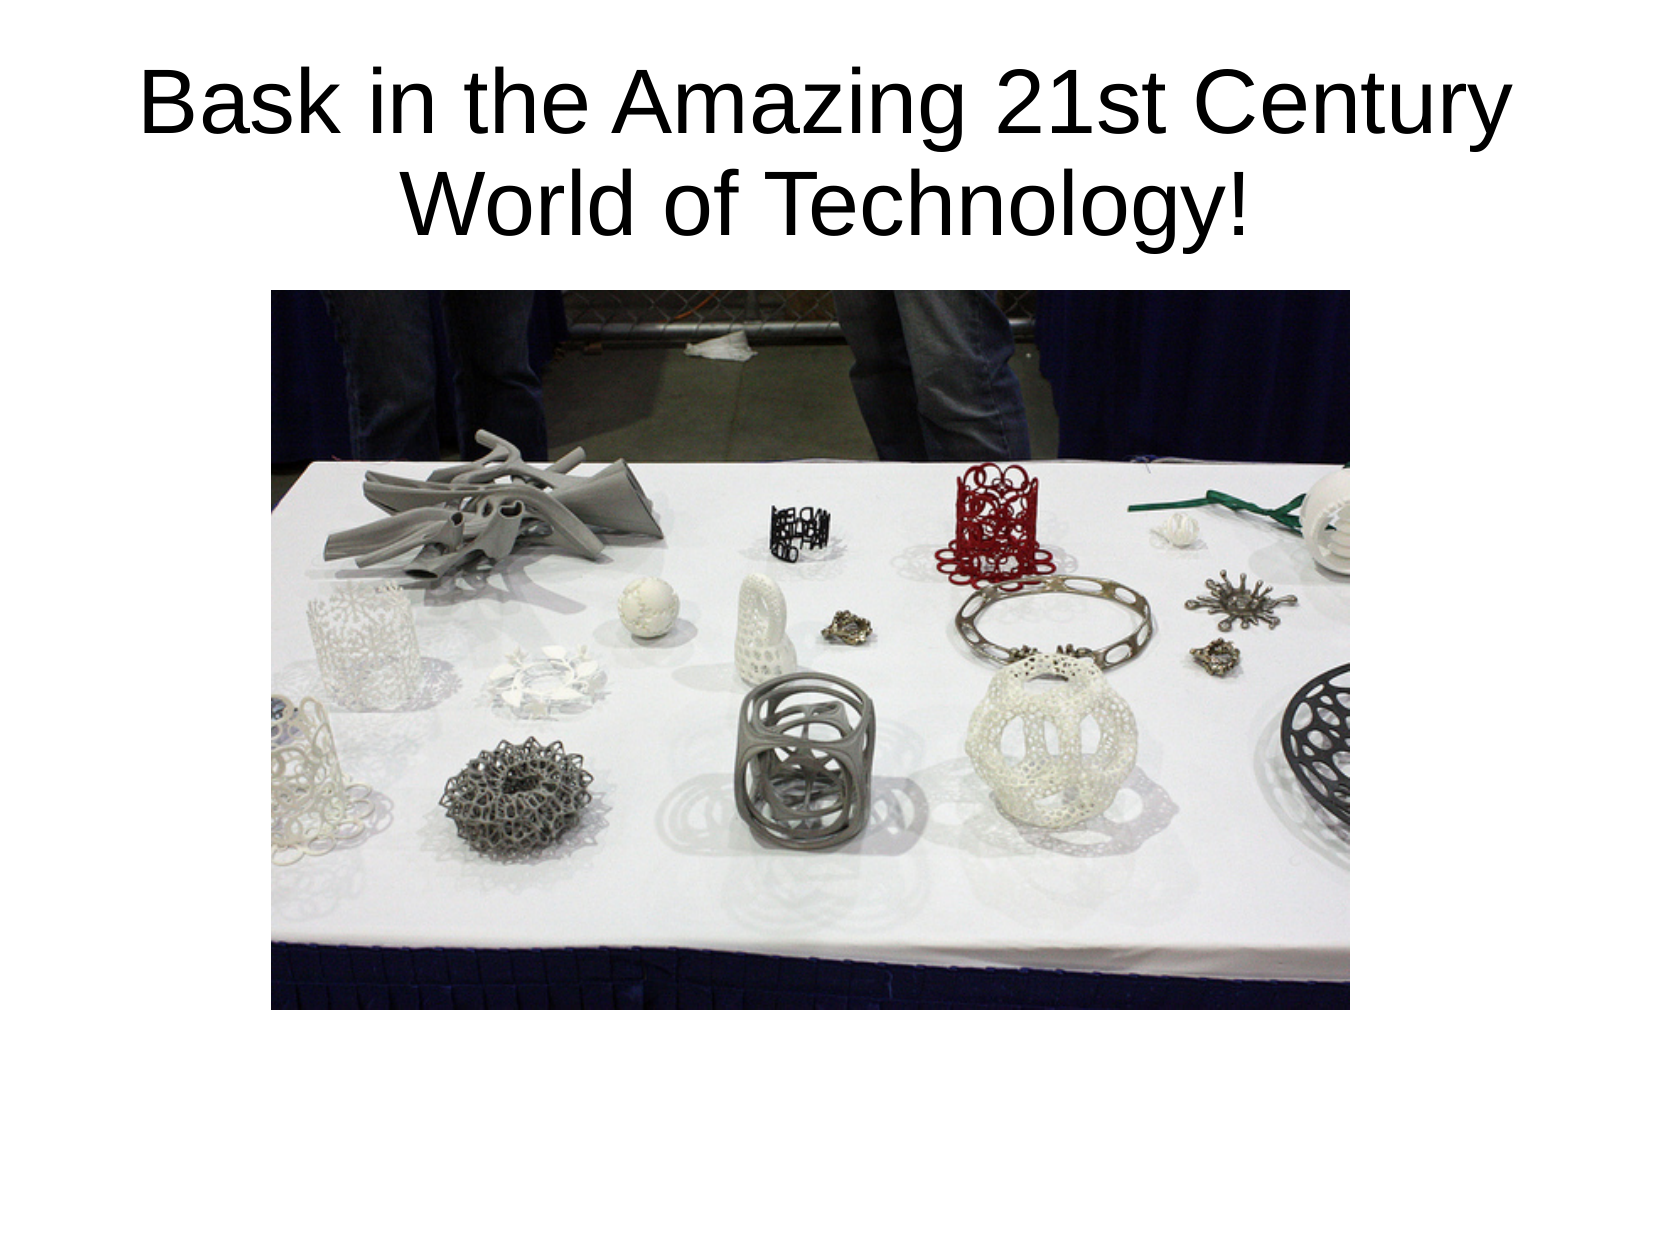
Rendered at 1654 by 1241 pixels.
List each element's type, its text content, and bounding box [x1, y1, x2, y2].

picture [271, 290, 1350, 1010]
title Bask in the Amazing 21st Century World of Technology! [82, 49, 1571, 257]
